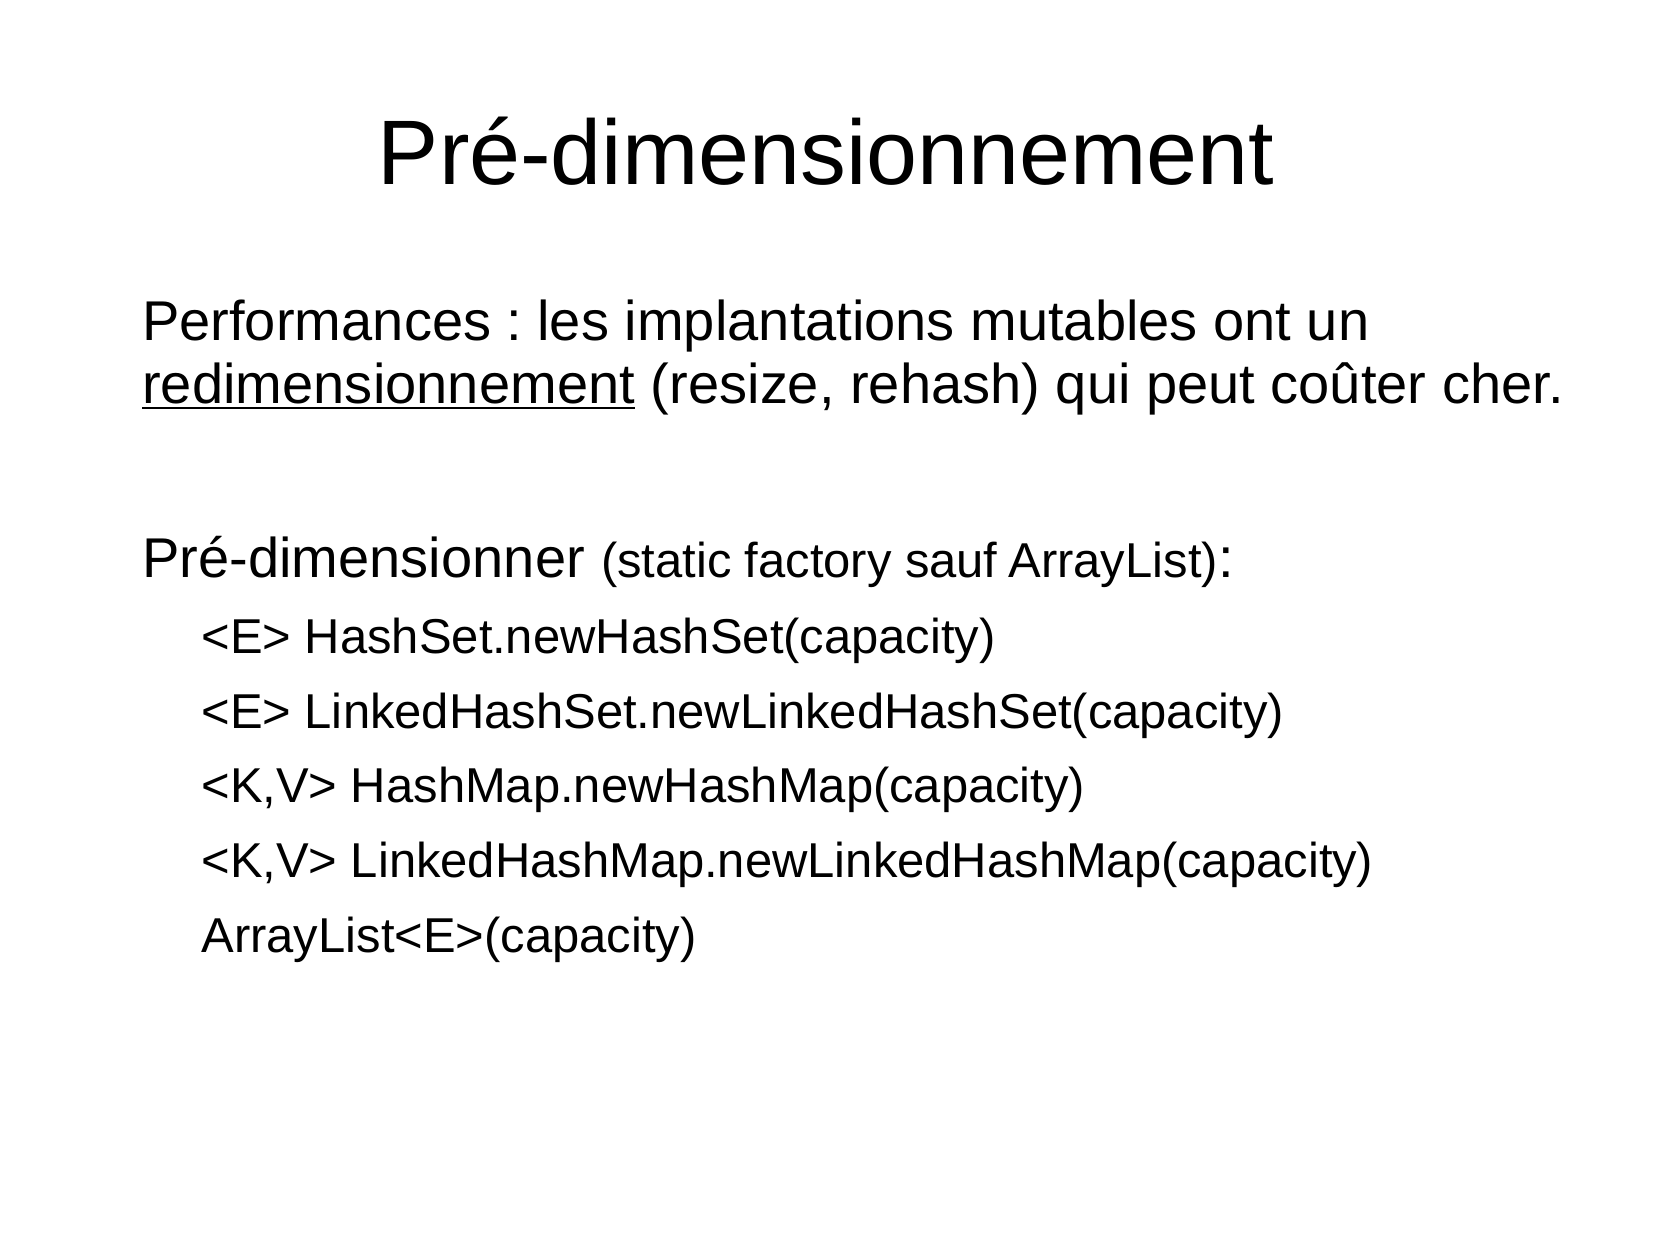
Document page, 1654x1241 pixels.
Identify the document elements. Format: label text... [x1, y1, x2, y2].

title Pré-dimensionnement [82, 49, 1571, 257]
list Performances : les implantations mutables ont un redimensionnement (resize, rehash) qui peut coûter cher. Pré-dimensionner (static factory sauf ArrayList): <E> HashSet.newHashSet(capacity) <E> LinkedHashSet.newLinkedHashSet(capacity) <K,V> HashMap.newHashMap(capacity) <K,V> LinkedHashMap.newLinkedHashMap(capacity) ArrayList<E>(capacity) [82, 290, 1571, 1010]
